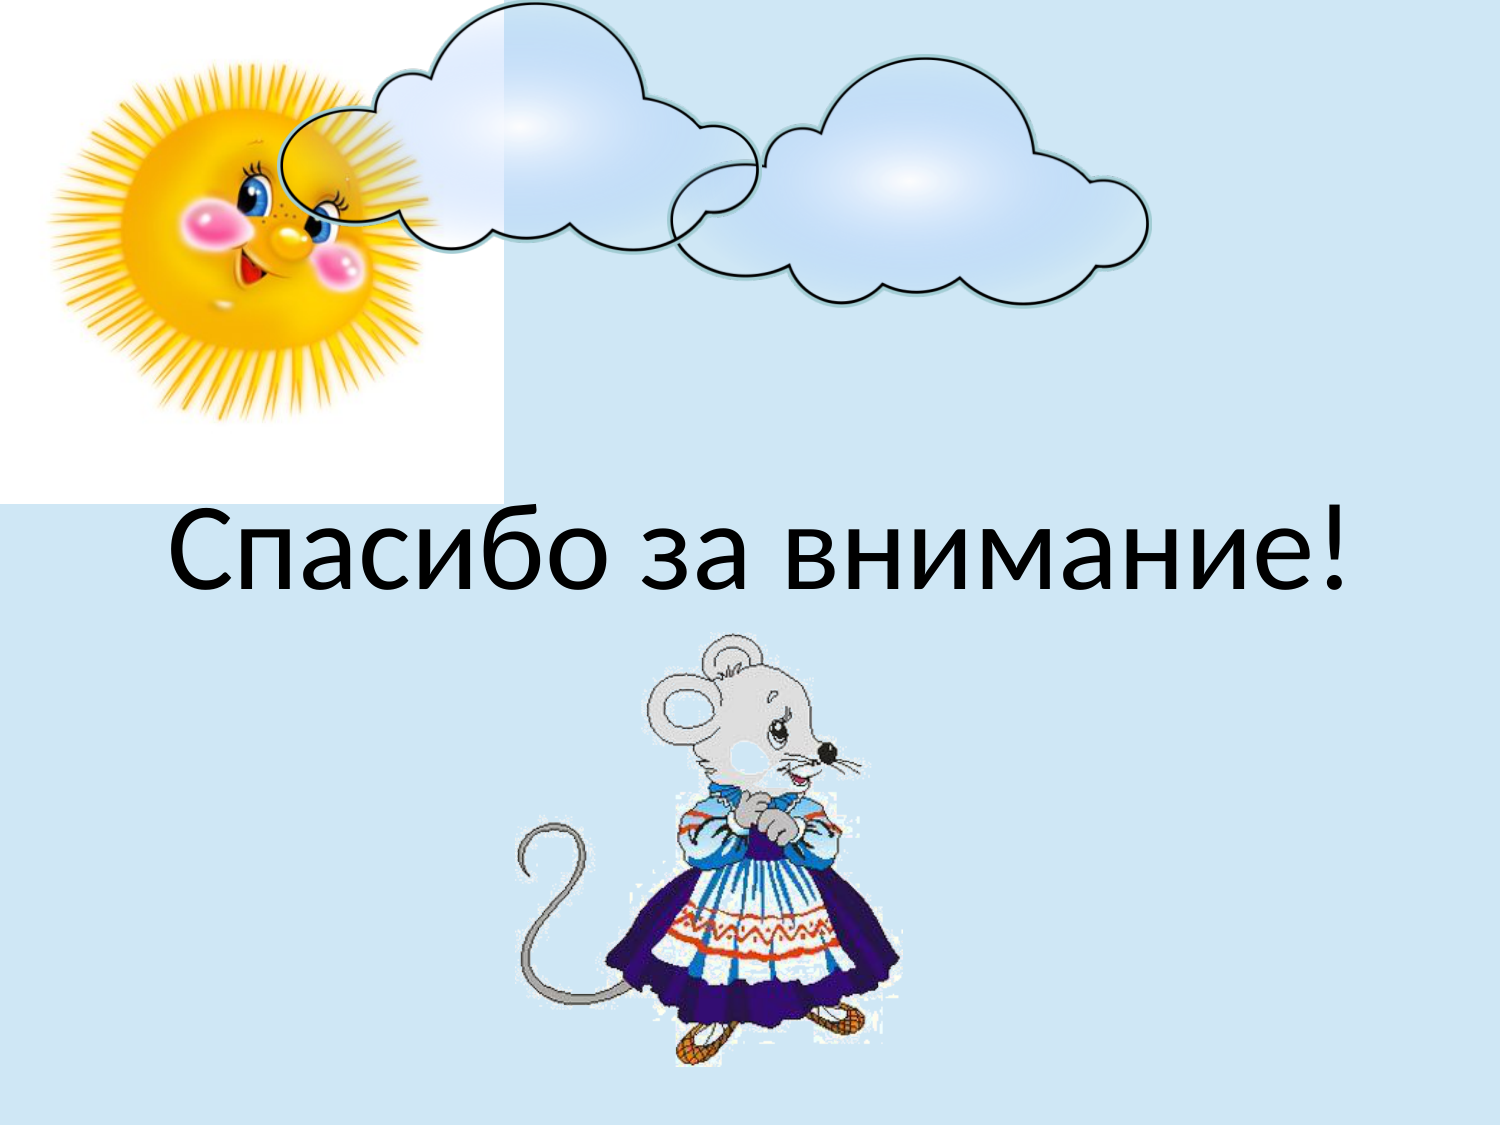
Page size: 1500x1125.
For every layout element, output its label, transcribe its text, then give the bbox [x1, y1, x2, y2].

picture [0, 0, 1152, 504]
text_box Спасибо за внимание! [152, 456, 1418, 622]
picture [515, 632, 903, 1067]
